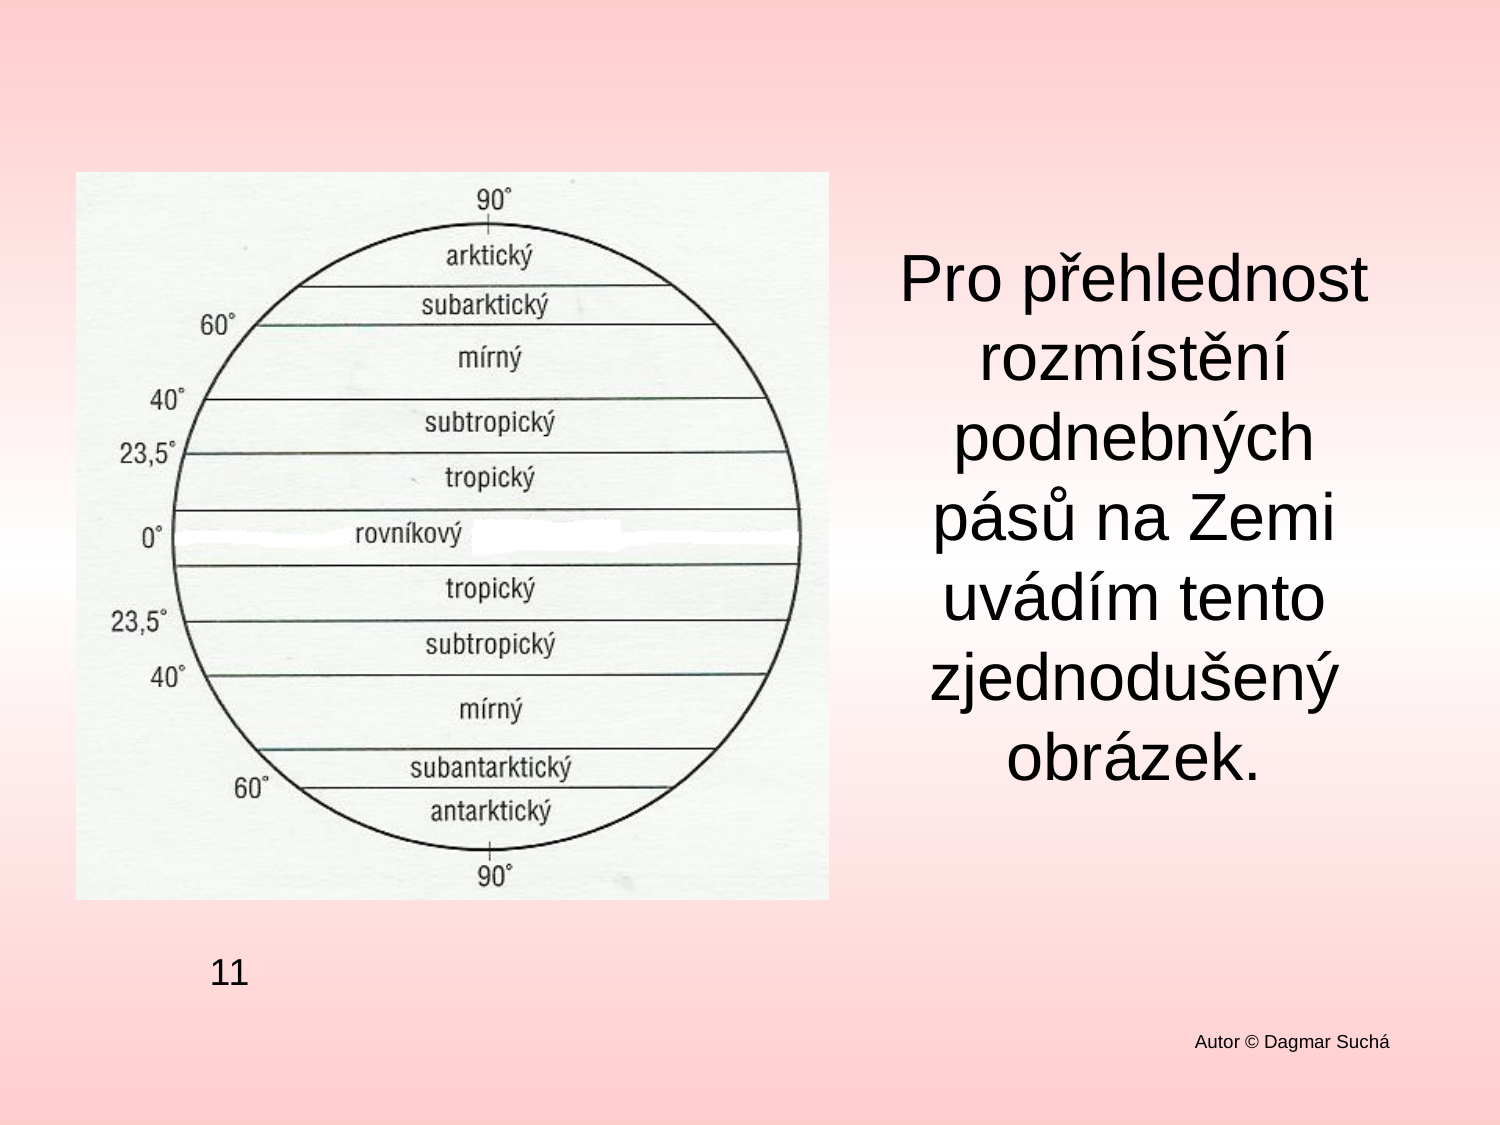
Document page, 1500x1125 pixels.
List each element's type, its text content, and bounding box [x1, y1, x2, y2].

text_box 11 [194, 940, 302, 1002]
text_box Autor © Dagmar Suchá [1180, 1022, 1405, 1061]
picture [76, 172, 829, 900]
title Pro přehlednost rozmístění podnebných pásů na Zemi uvádím tento zjednodušený obrázek. [868, 113, 1402, 915]
